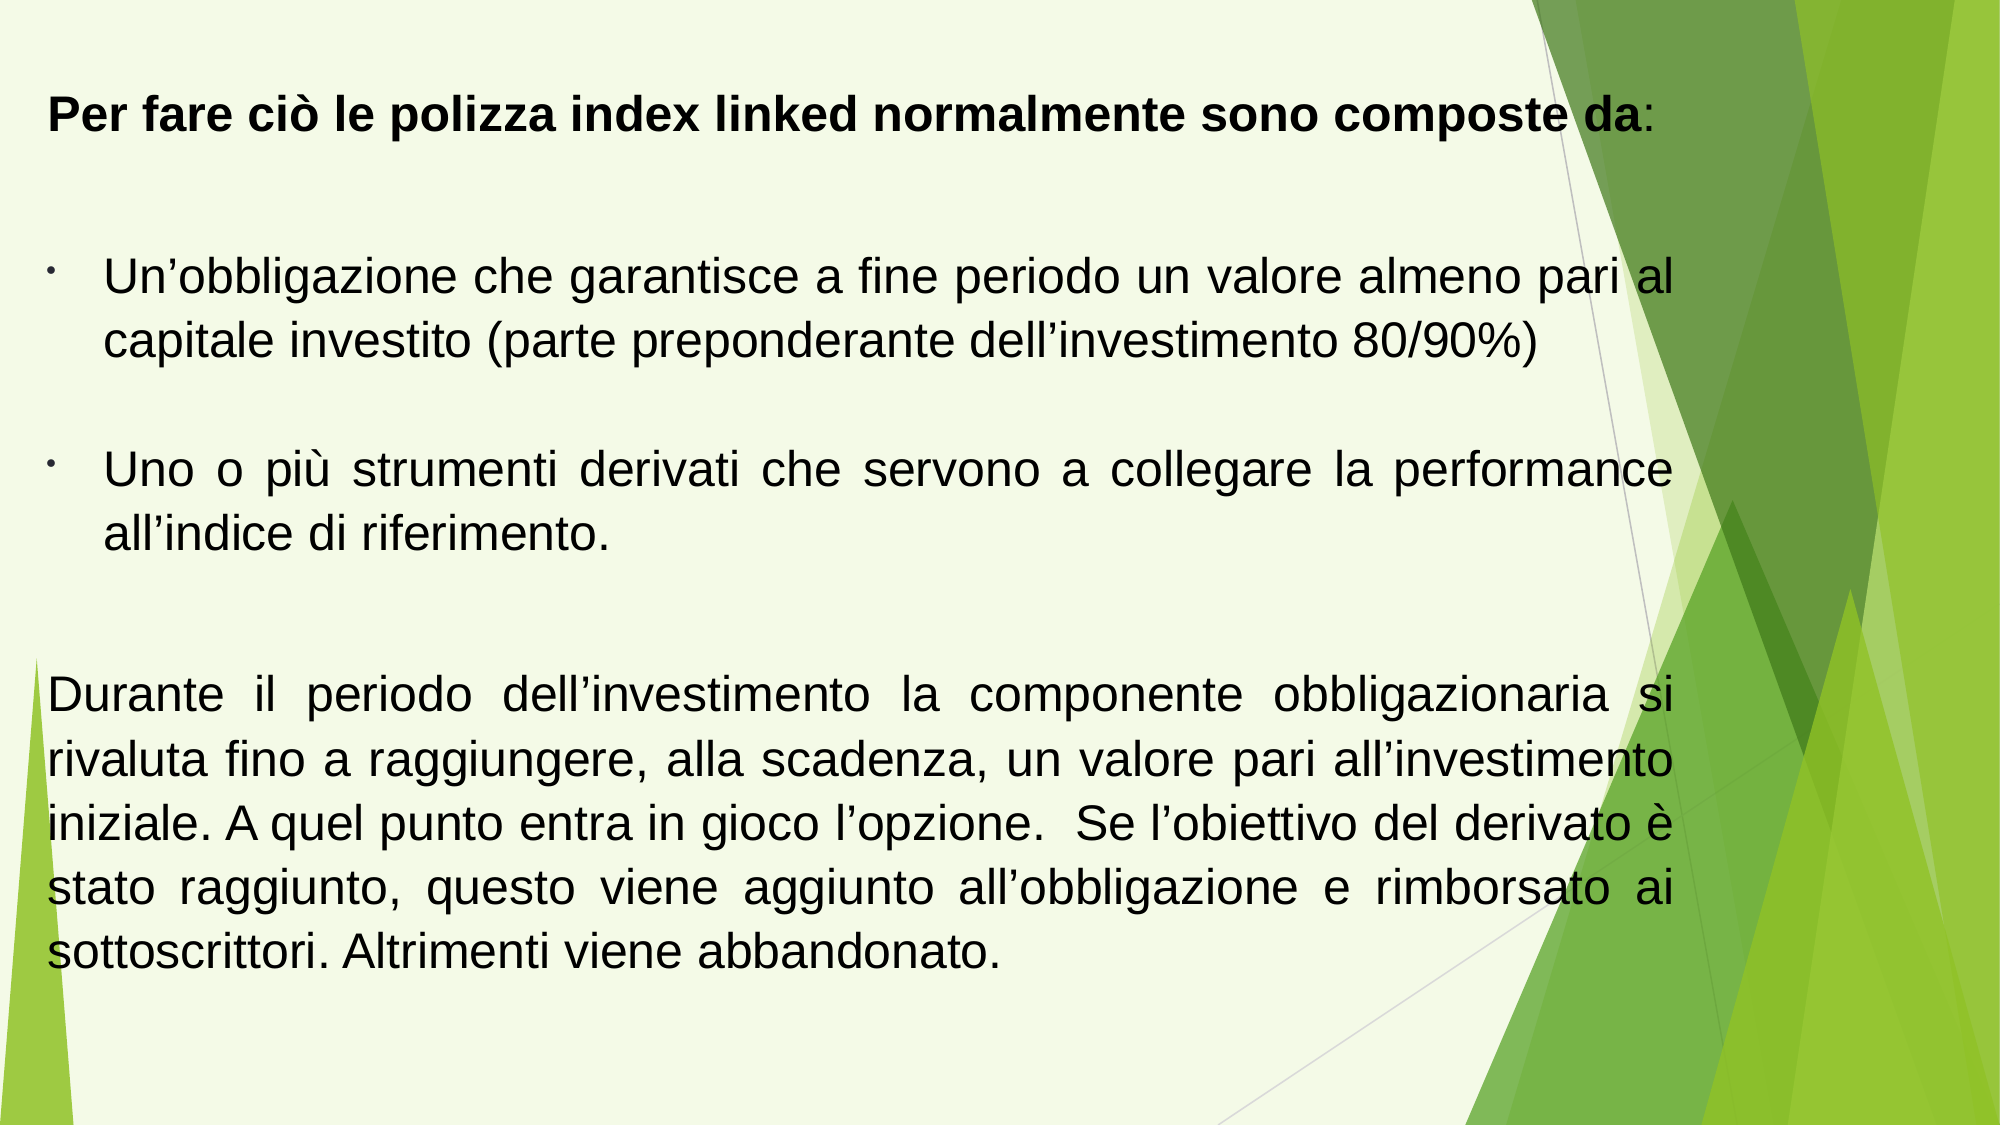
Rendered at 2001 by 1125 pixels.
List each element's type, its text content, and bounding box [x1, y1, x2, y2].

text_box Per fare ciò le polizza index linked normalmente sono composte da: Un’obbligazione che garantisce a fine periodo un valore almeno pari al capitale investito (parte preponderante dell’investimento 80/90%) Uno o più strumenti derivati che servono a collegare la performance all’indice di riferimento. Durante il periodo dell’investimento la componente obbligazionaria si rivaluta fino a raggiungere, alla scadenza, un valore pari all’investimento iniziale. A quel punto entra in gioco l’opzione. Se l’obiettivo del derivato è stato raggiunto, questo viene aggiunto all’obbligazione e rimborsato ai sottoscrittori. Altrimenti viene abbandonato. [32, 70, 1691, 987]
